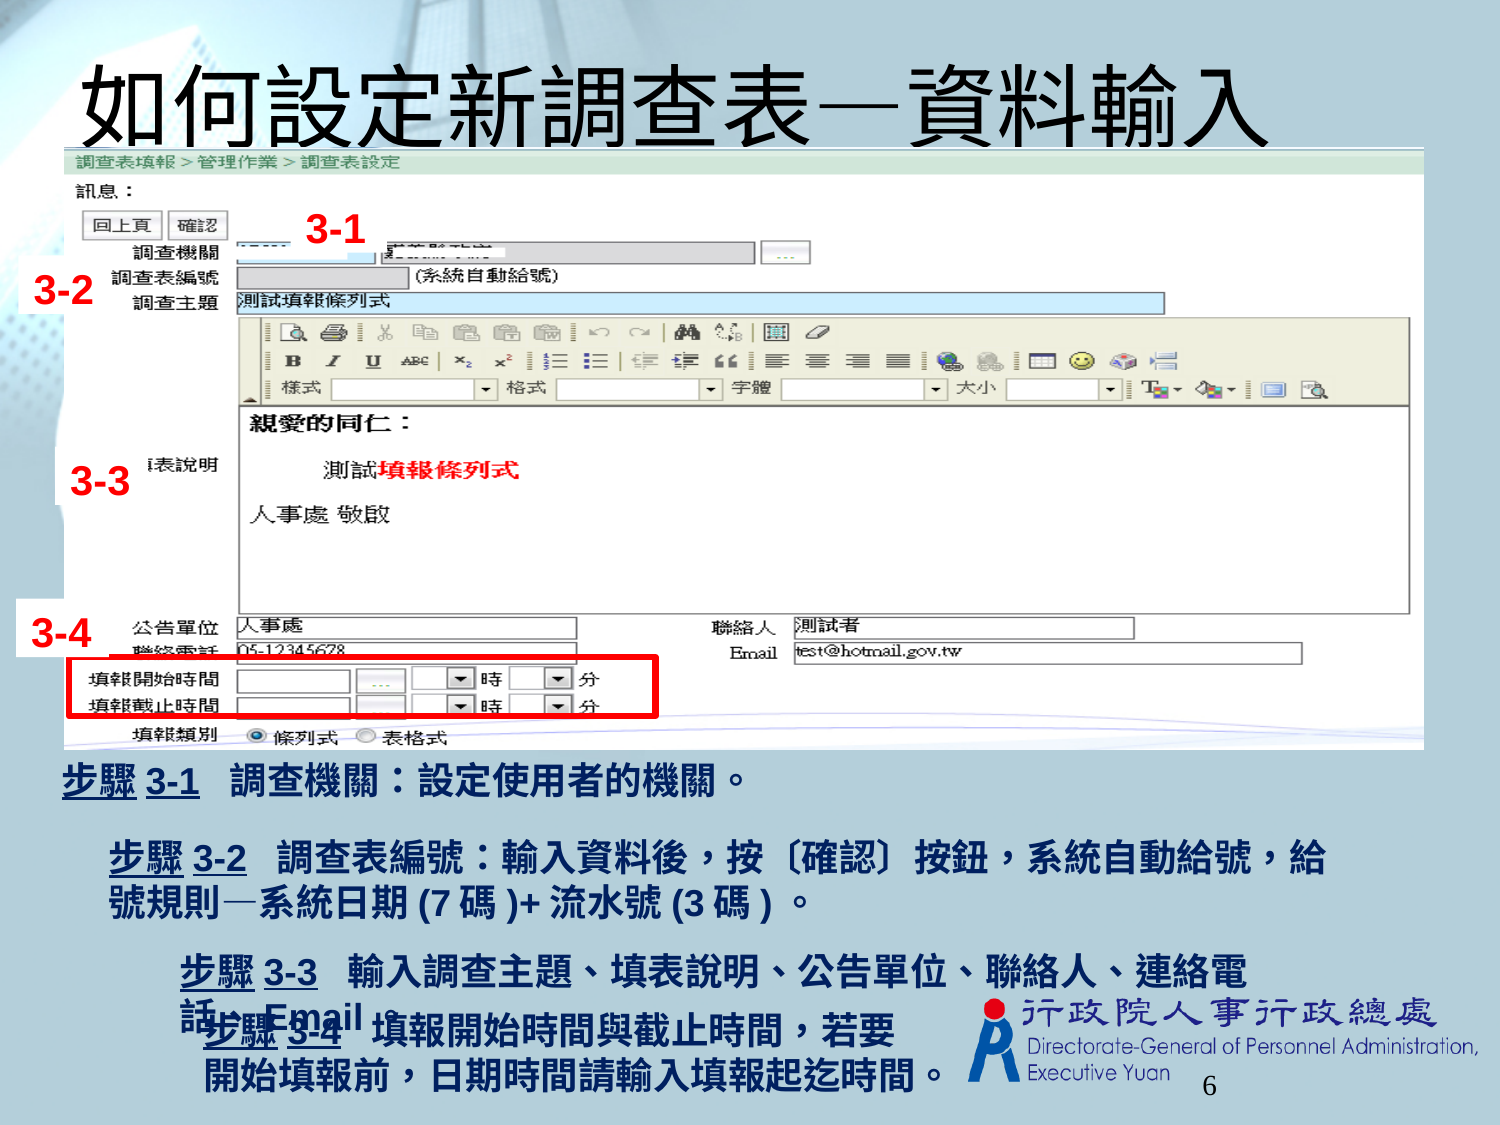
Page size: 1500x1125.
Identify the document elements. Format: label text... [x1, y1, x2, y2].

text_box 3-3 [55, 446, 149, 505]
text_box 步驟3-1 調查機關：設定使用者的機關。 [47, 749, 1310, 809]
text_box 3-1 [290, 194, 387, 253]
picture [64, 147, 1424, 750]
title 如何設定新調查表—資料輸入 [64, 42, 1340, 126]
text_box 3-4 [16, 598, 109, 658]
text_box [1187, 1058, 1500, 1125]
text_box 步驟3-3 輸入調查主題、填表說明、公告單位、聯絡人、連絡電話、Email。 [165, 941, 1429, 1046]
picture [72, 660, 652, 713]
text_box 步驟3-4 填報開始時間與截止時間，若要開始填報前，日期時間請輸入填報起迄時間。 [188, 999, 939, 1104]
text_box 3-2 [18, 255, 112, 314]
text_box 步驟3-2 調查表編號：輸入資料後，按〔確認〕按鈕，系統自動給號，給號規則—系統日期(7碼)+流水號(3碼)。 [94, 827, 1358, 932]
